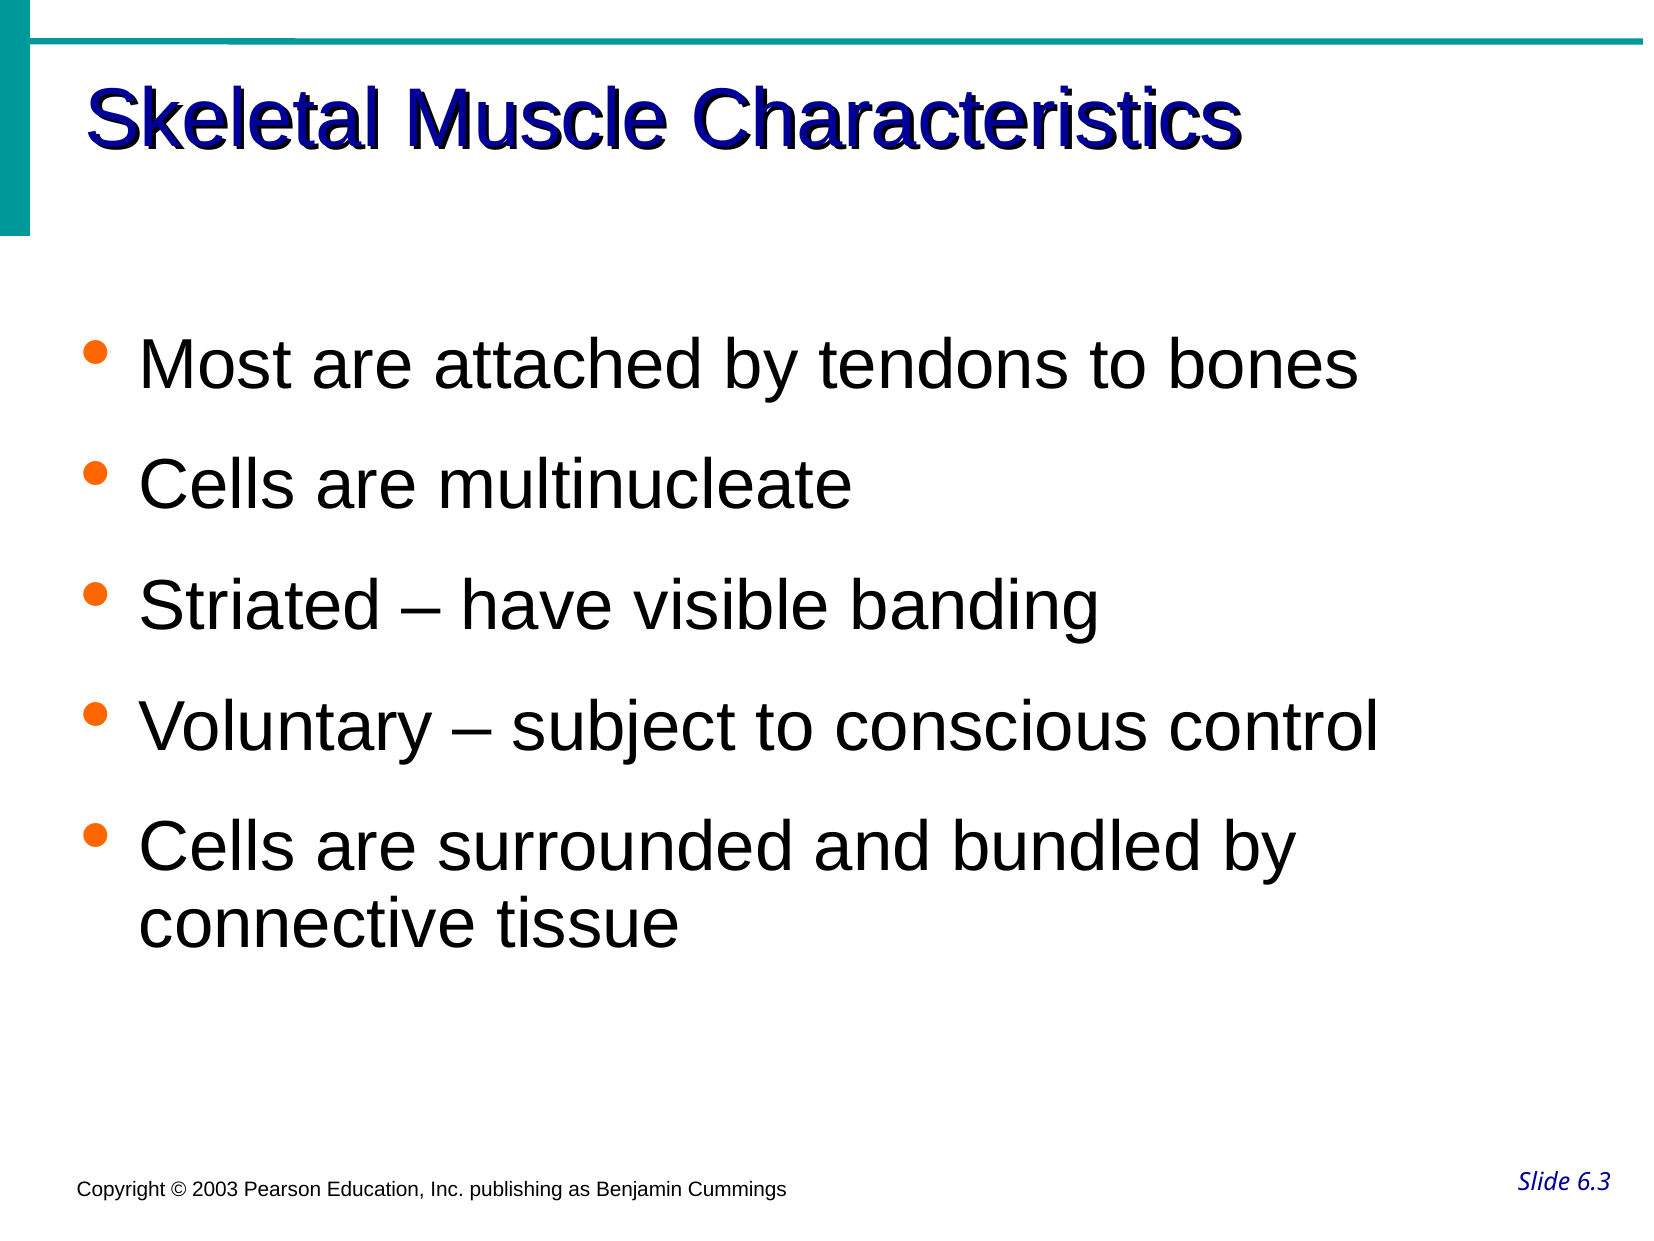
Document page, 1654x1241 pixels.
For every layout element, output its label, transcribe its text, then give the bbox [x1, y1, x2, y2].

text_box Copyright © 2003 Pearson Education, Inc. publishing as Benjamin Cummings [61, 1168, 802, 1209]
list Skeletal Muscle Characteristics [68, 55, 1585, 183]
title Slide 6.3 [1391, 1157, 1626, 1213]
text_box Most are attached by tendons to bones Cells are multinucleate Striated – have visible banding Voluntary – subject to conscious control Cells are surrounded and bundled by connective tissue [68, 319, 1560, 971]
text_box [0, 0, 28, 235]
